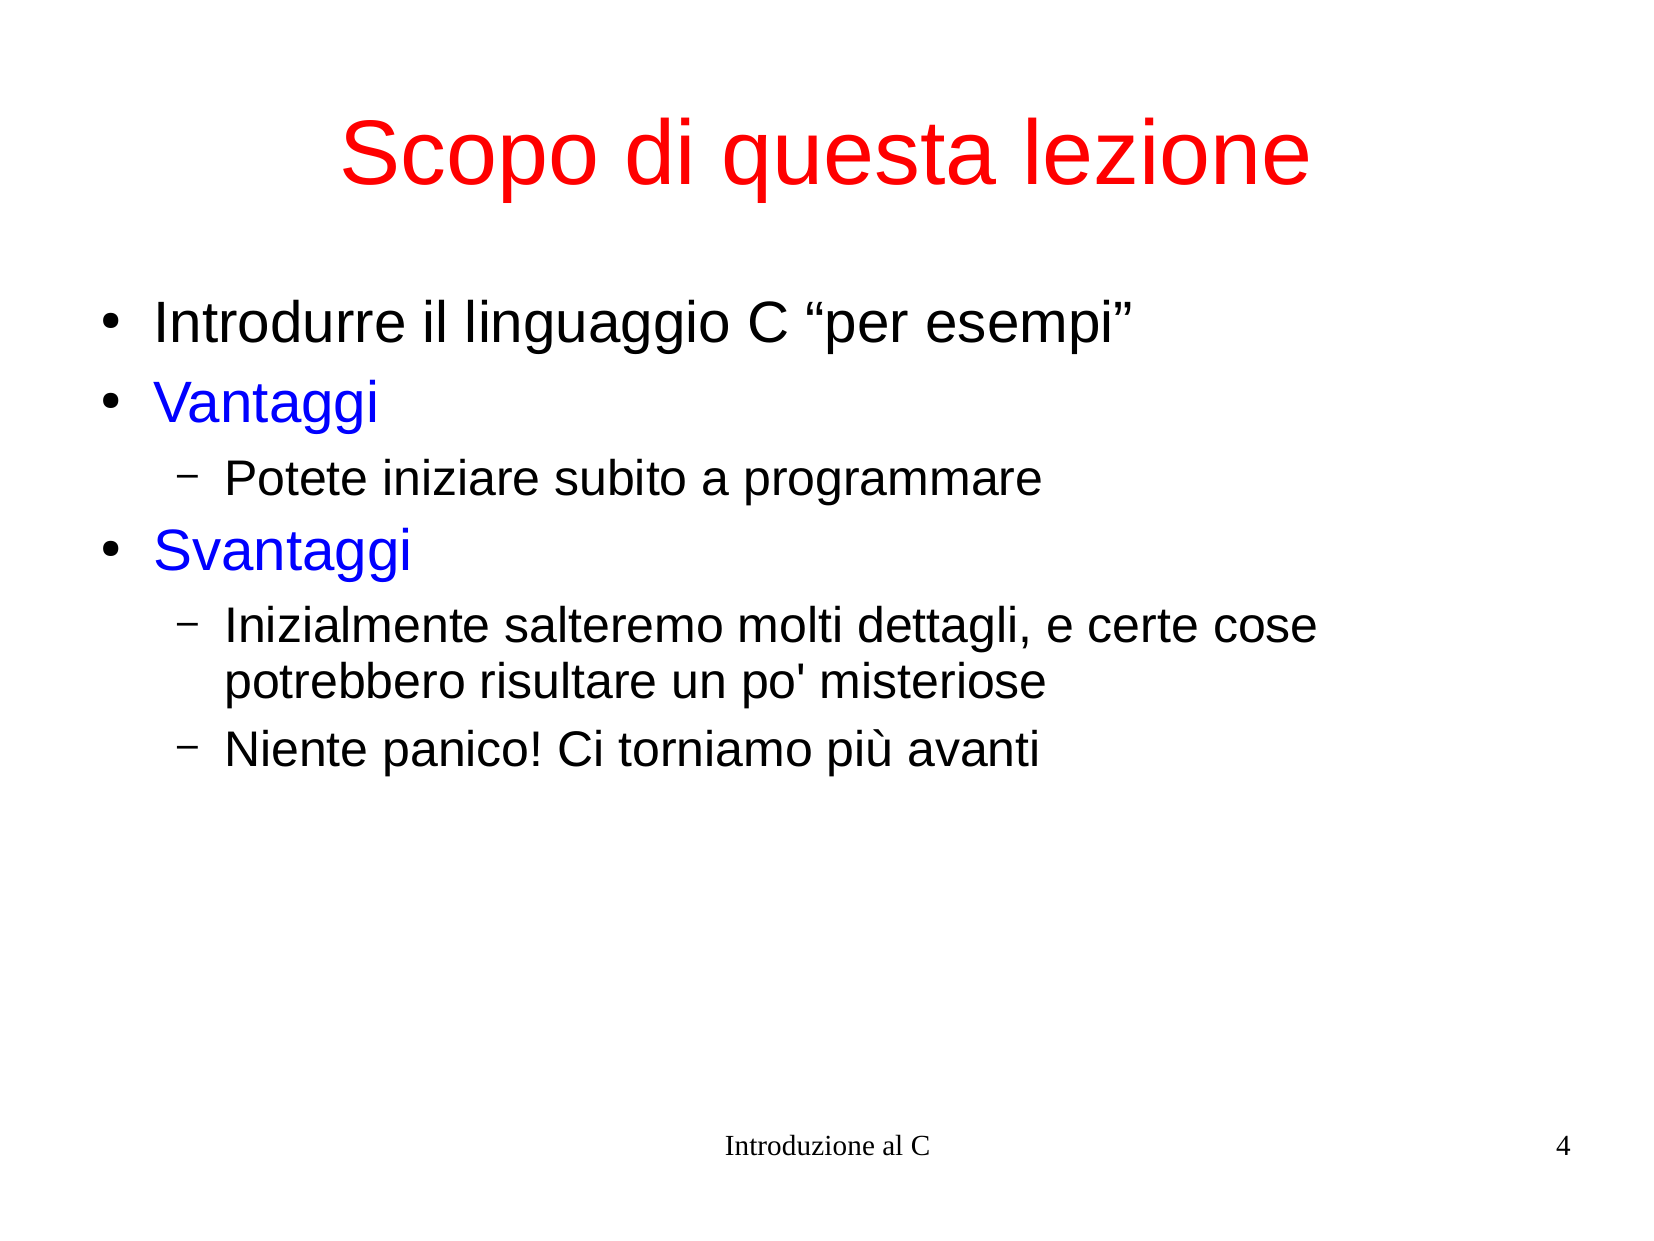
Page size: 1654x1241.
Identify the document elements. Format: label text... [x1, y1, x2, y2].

title Scopo di questa lezione [82, 49, 1571, 257]
list Introdurre il linguaggio C “per esempi” Vantaggi Potete iniziare subito a programmare Svantaggi Inizialmente salteremo molti dettagli, e certe cose potrebbero risultare un po' misteriose Niente panico! Ci torniamo più avanti [82, 290, 1571, 1109]
